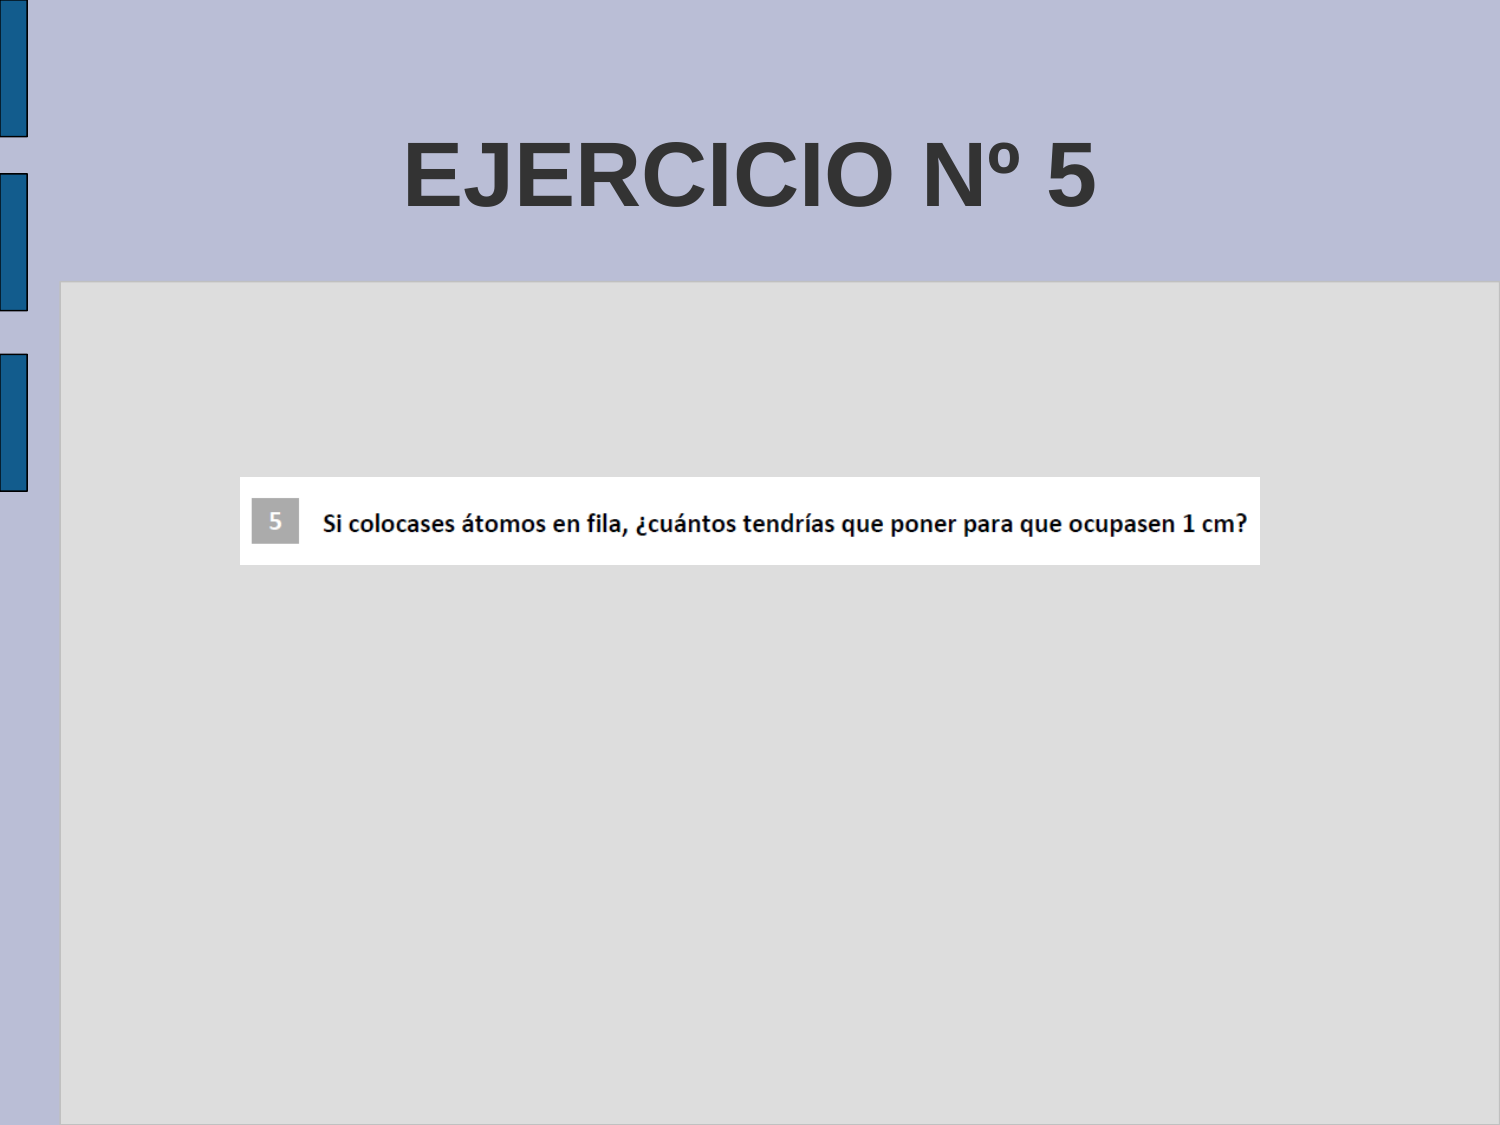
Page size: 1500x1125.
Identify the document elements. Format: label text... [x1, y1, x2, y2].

title EJERCICIO Nº 5 [110, 80, 1391, 271]
picture [240, 477, 1260, 565]
